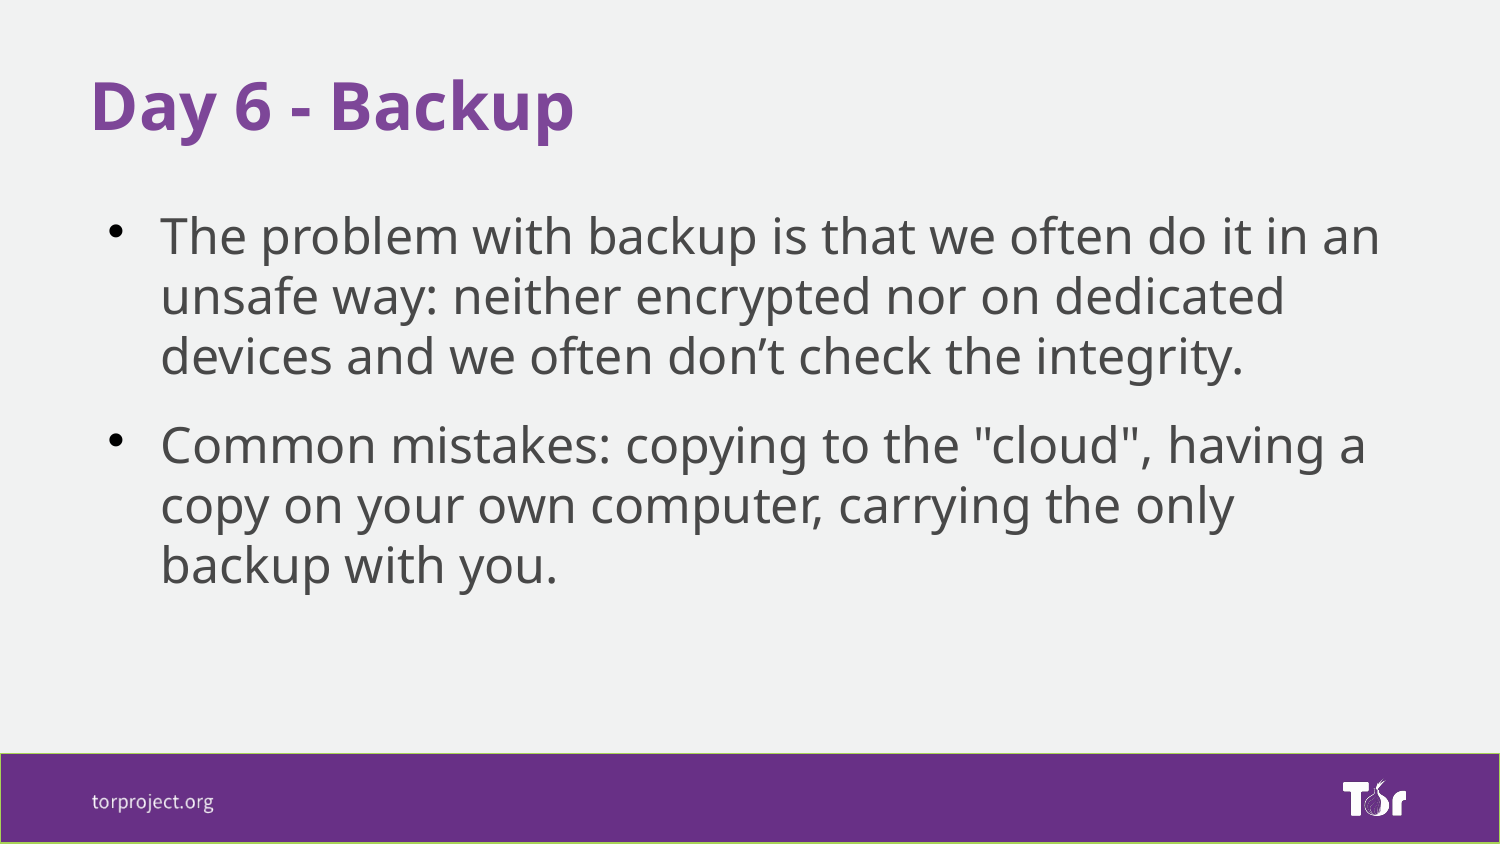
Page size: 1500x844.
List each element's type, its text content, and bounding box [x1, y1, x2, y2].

picture [75, 780, 604, 821]
text_box The problem with backup is that we often do it in an unsafe way: neither encrypted nor on dedicated devices and we often don’t check the integrity. Common mistakes: copying to the "cloud", having a copy on your own computer, carrying the only backup with you. [74, 196, 1425, 754]
picture [1343, 778, 1406, 816]
text_box Day 6 - Backup [74, 33, 1425, 174]
